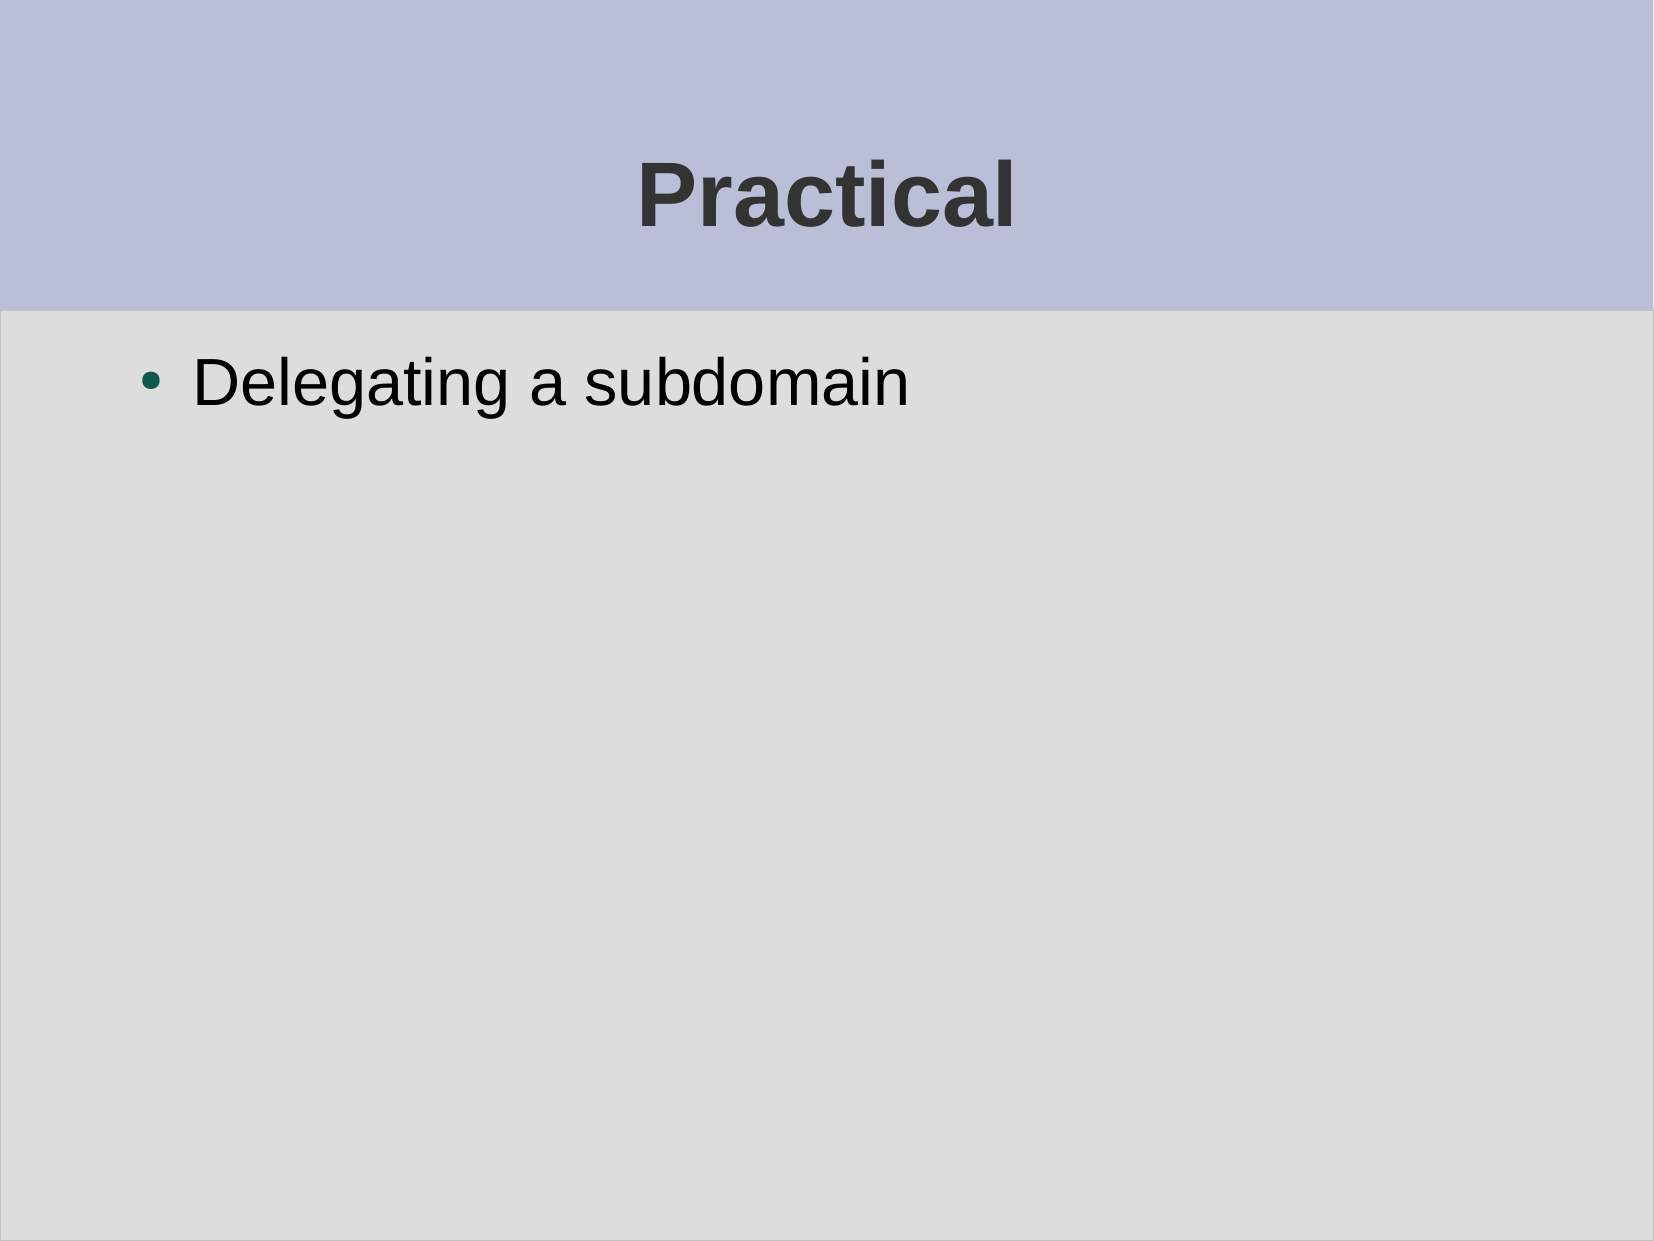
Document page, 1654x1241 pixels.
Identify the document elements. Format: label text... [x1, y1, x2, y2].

title Practical [121, 91, 1534, 299]
list Delegating a subdomain [121, 344, 1534, 1127]
